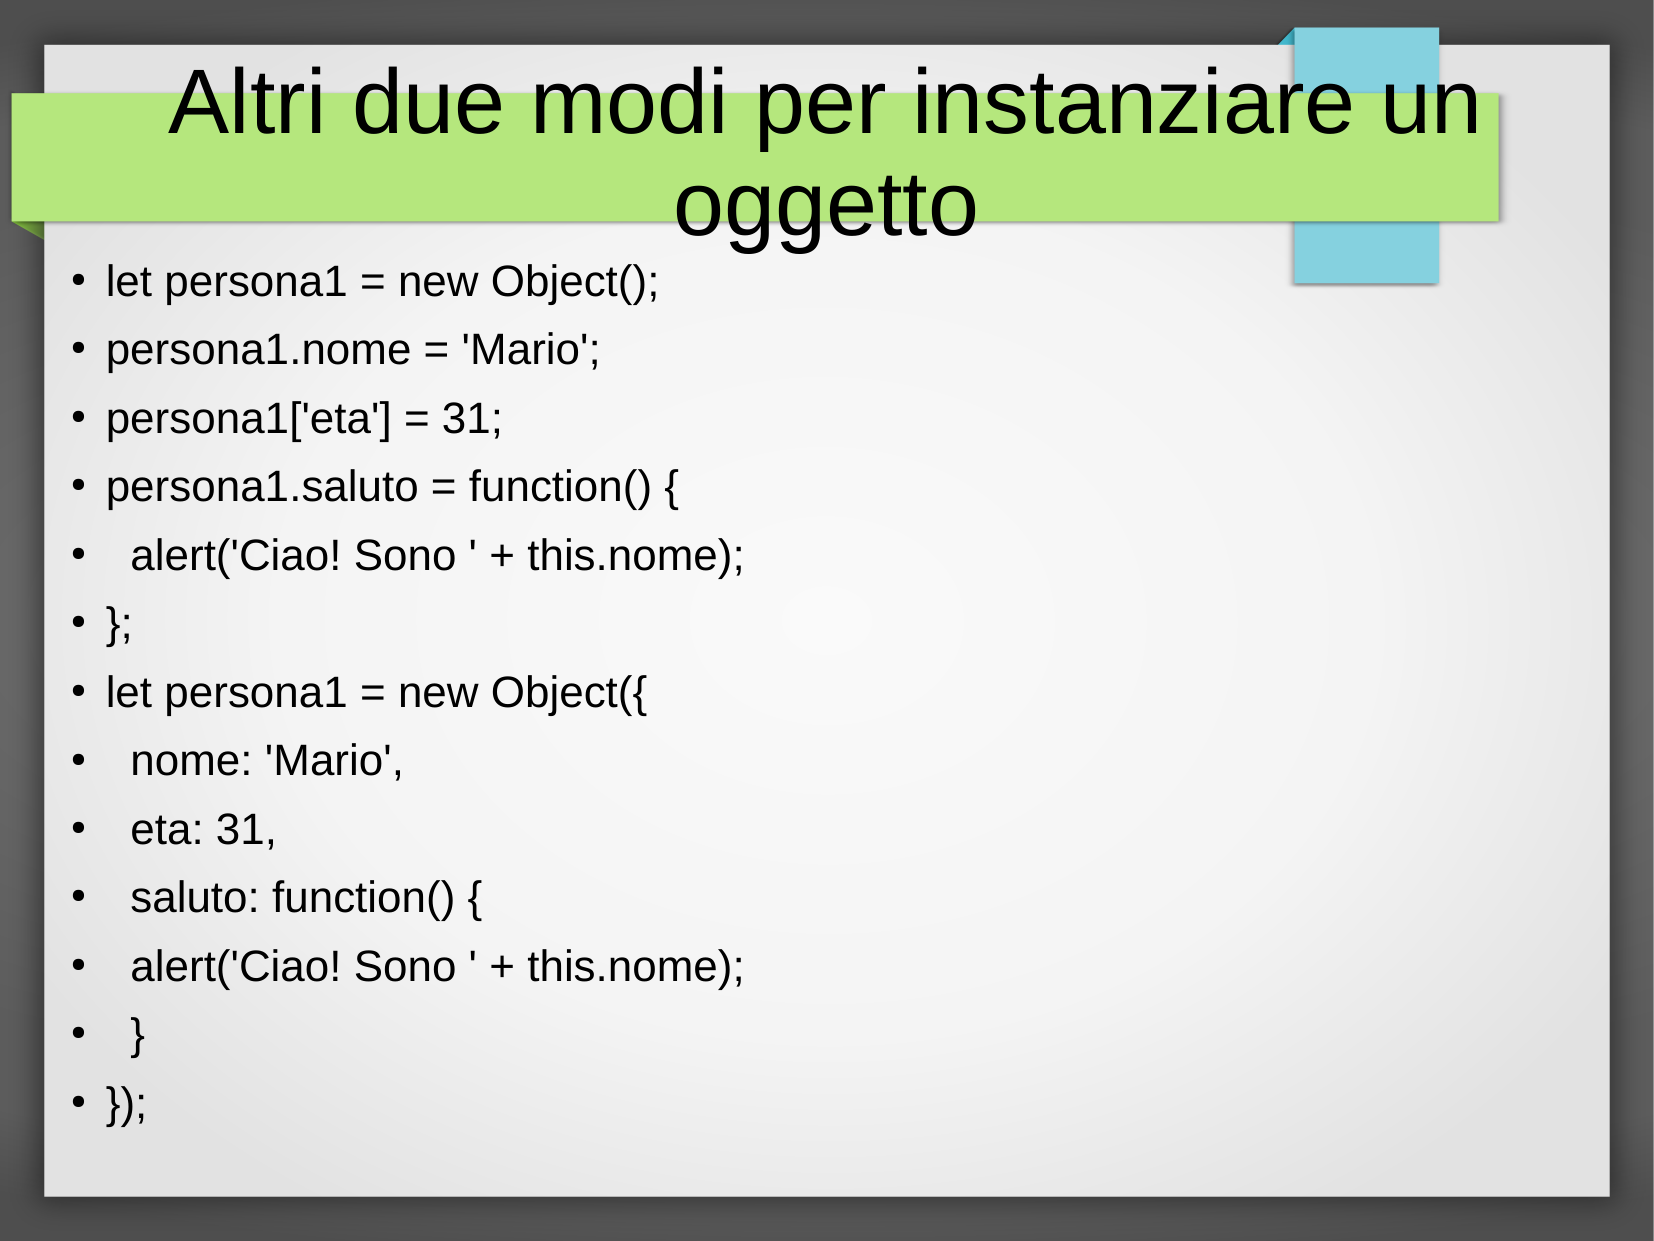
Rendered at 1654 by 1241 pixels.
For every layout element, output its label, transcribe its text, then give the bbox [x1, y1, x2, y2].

title Altri due modi per instanziare un oggetto [82, 49, 1571, 257]
picture [0, 0, 1654, 1241]
list let persona1 = new Object(); persona1.nome = 'Mario'; persona1['eta'] = 31; persona1.saluto = function() { alert('Ciao! Sono ' + this.nome); }; let persona1 = new Object({ nome: 'Mario', eta: 31, saluto: function() { alert('Ciao! Sono ' + this.nome); } }); [59, 256, 1548, 1136]
